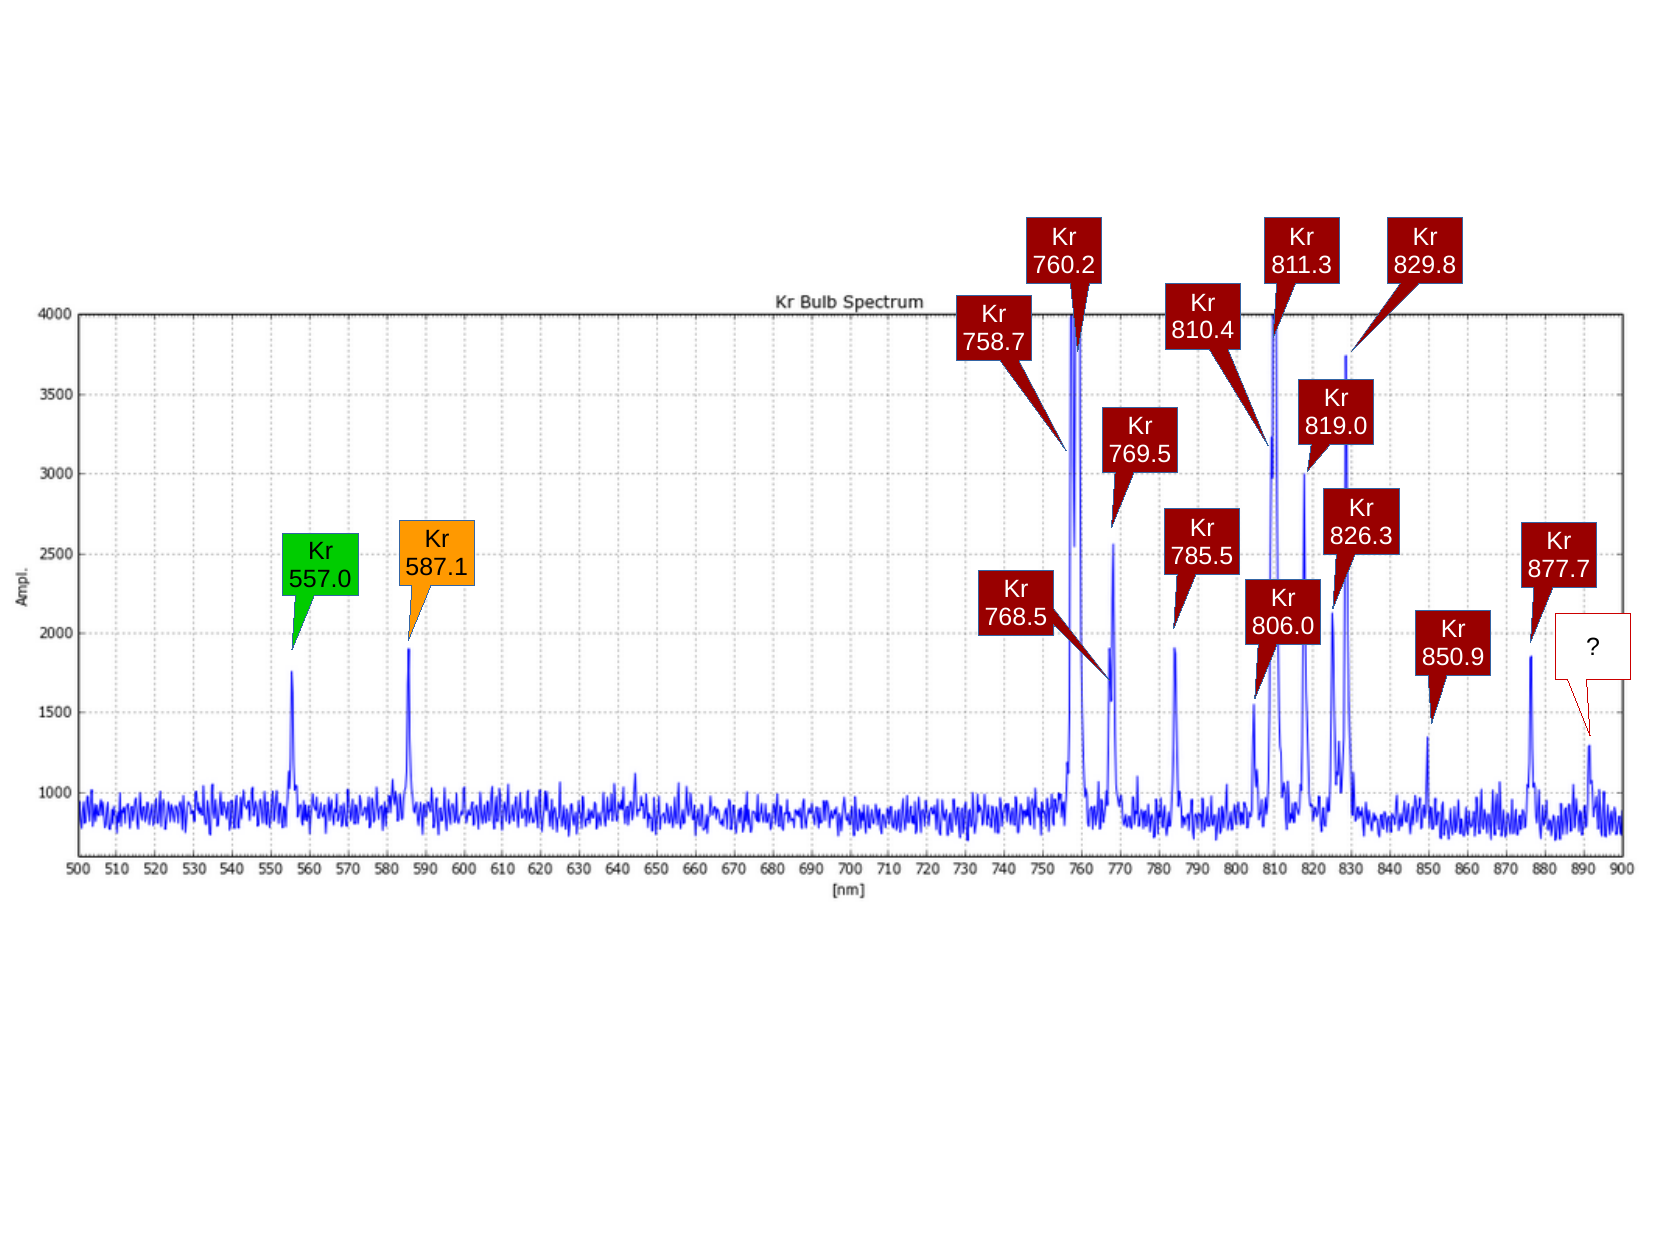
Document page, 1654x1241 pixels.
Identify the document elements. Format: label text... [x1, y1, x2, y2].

text_box Kr 850.9 [1415, 610, 1491, 724]
text_box Kr 826.3 [1323, 488, 1400, 609]
text_box Kr 587.1 [399, 520, 475, 641]
text_box Kr 877.7 [1521, 522, 1597, 643]
text_box Kr 557.0 [282, 533, 359, 650]
text_box Kr 768.5 [978, 570, 1110, 681]
text_box Kr 806.0 [1245, 579, 1321, 699]
text_box Kr 819.0 [1298, 379, 1374, 472]
text_box Kr 829.8 [1351, 217, 1463, 352]
text_box Kr 810.4 [1165, 283, 1269, 446]
text_box Kr 785.5 [1164, 508, 1240, 629]
text_box Kr 769.5 [1102, 407, 1178, 528]
text_box Kr 758.7 [956, 295, 1067, 451]
text_box Kr 811.3 [1264, 217, 1340, 338]
text_box Kr 760.2 [1026, 217, 1102, 352]
picture [0, 283, 1654, 914]
text_box ? [1555, 613, 1631, 736]
